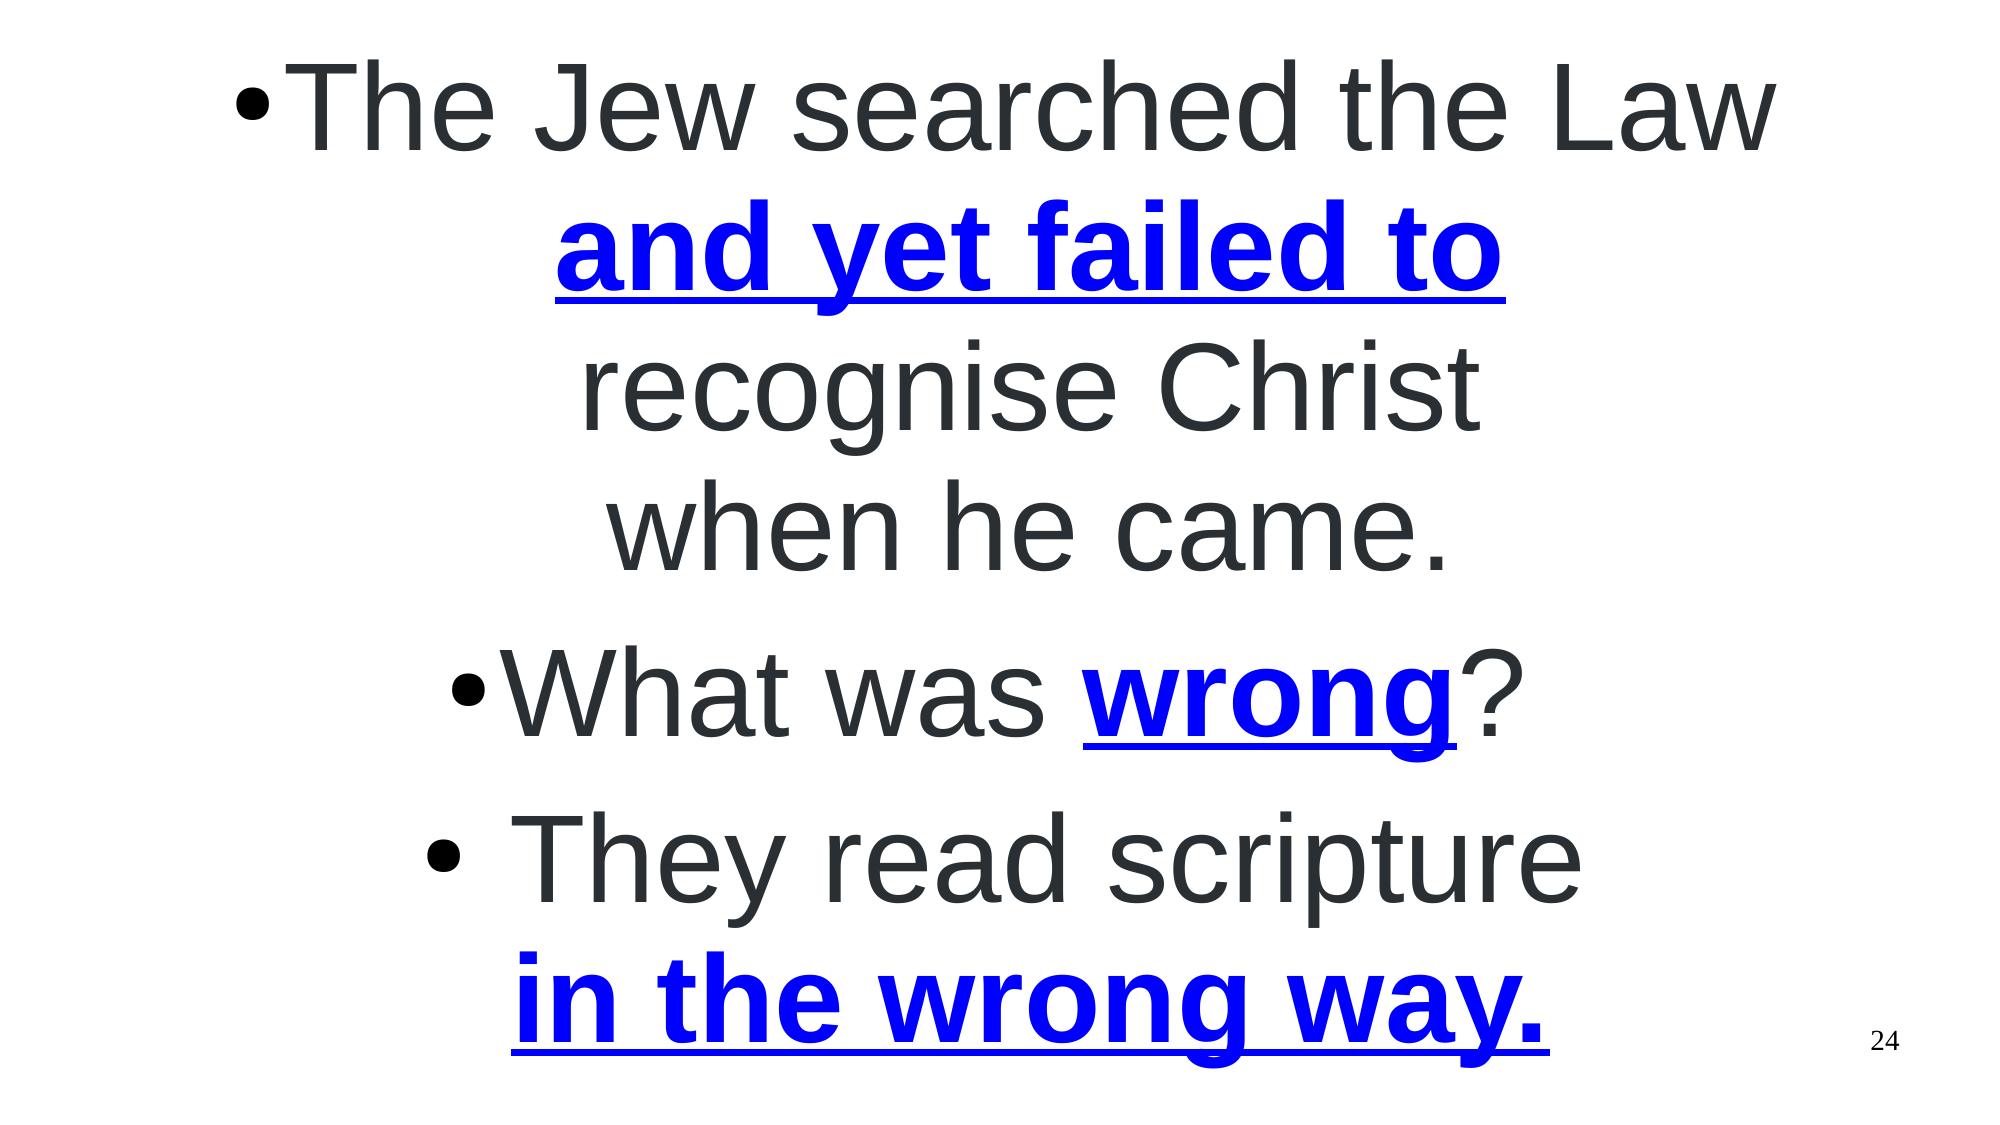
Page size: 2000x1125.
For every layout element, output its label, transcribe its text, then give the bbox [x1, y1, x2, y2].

list The Jew searched the Law and yet failed to recognise Christ when he came. What was wrong? They read scripture in the wrong way. [37, 37, 1988, 1088]
